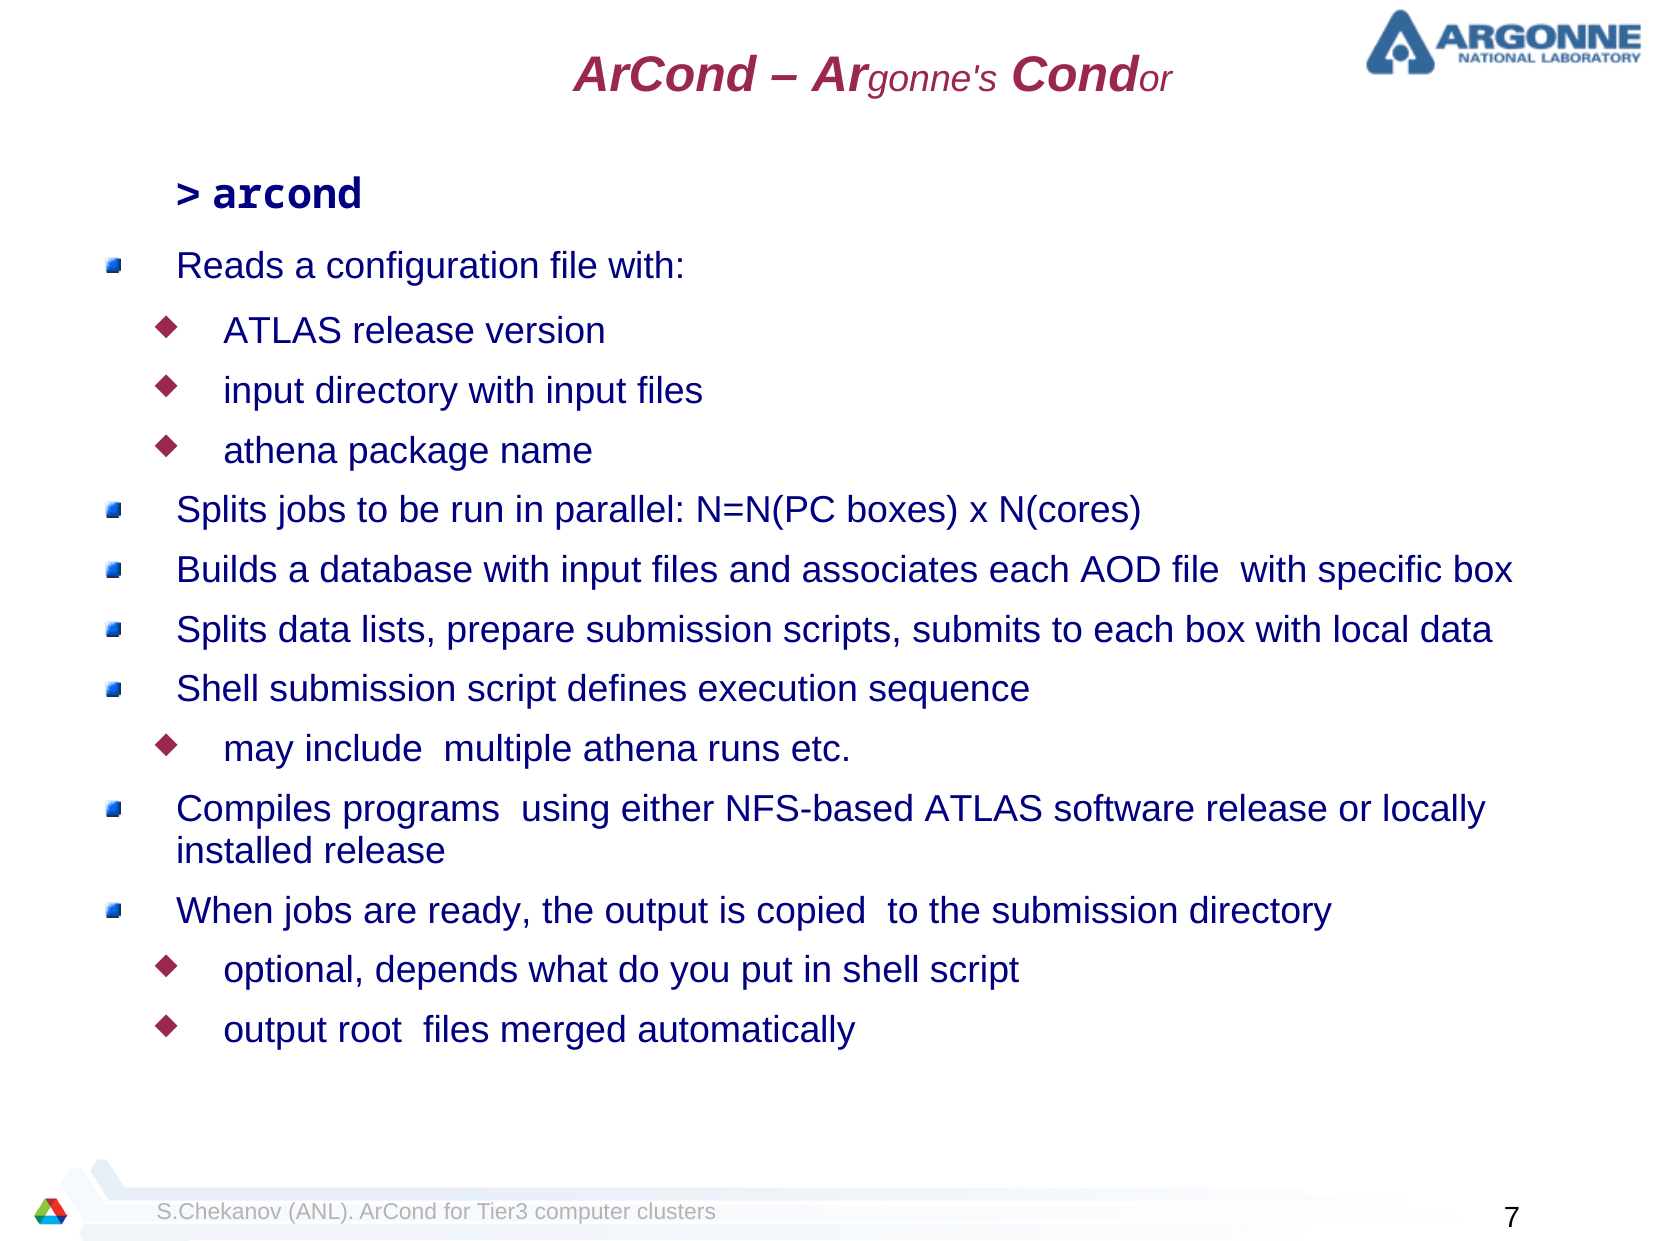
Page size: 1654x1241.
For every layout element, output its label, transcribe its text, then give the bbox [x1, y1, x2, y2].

title ArCond – Argonne's Condor [124, 16, 1621, 133]
list > arcond Reads a configuration file with: ATLAS release version input directory with input files athena package name Splits jobs to be run in parallel: N=N(PC boxes) x N(cores) Builds a database with input files and associates each AOD file with specific box Splits data lists, prepare submission scripts, submits to each box with local data Shell submission script defines execution sequence may include multiple athena runs etc. Compiles programs using either NFS-based ATLAS software release or locally installed release When jobs are ready, the output is copied to the submission directory optional, depends what do you put in shell script output root files merged automatically [93, 163, 1581, 1119]
picture [1362, 0, 1654, 85]
picture [0, 1154, 1649, 1241]
